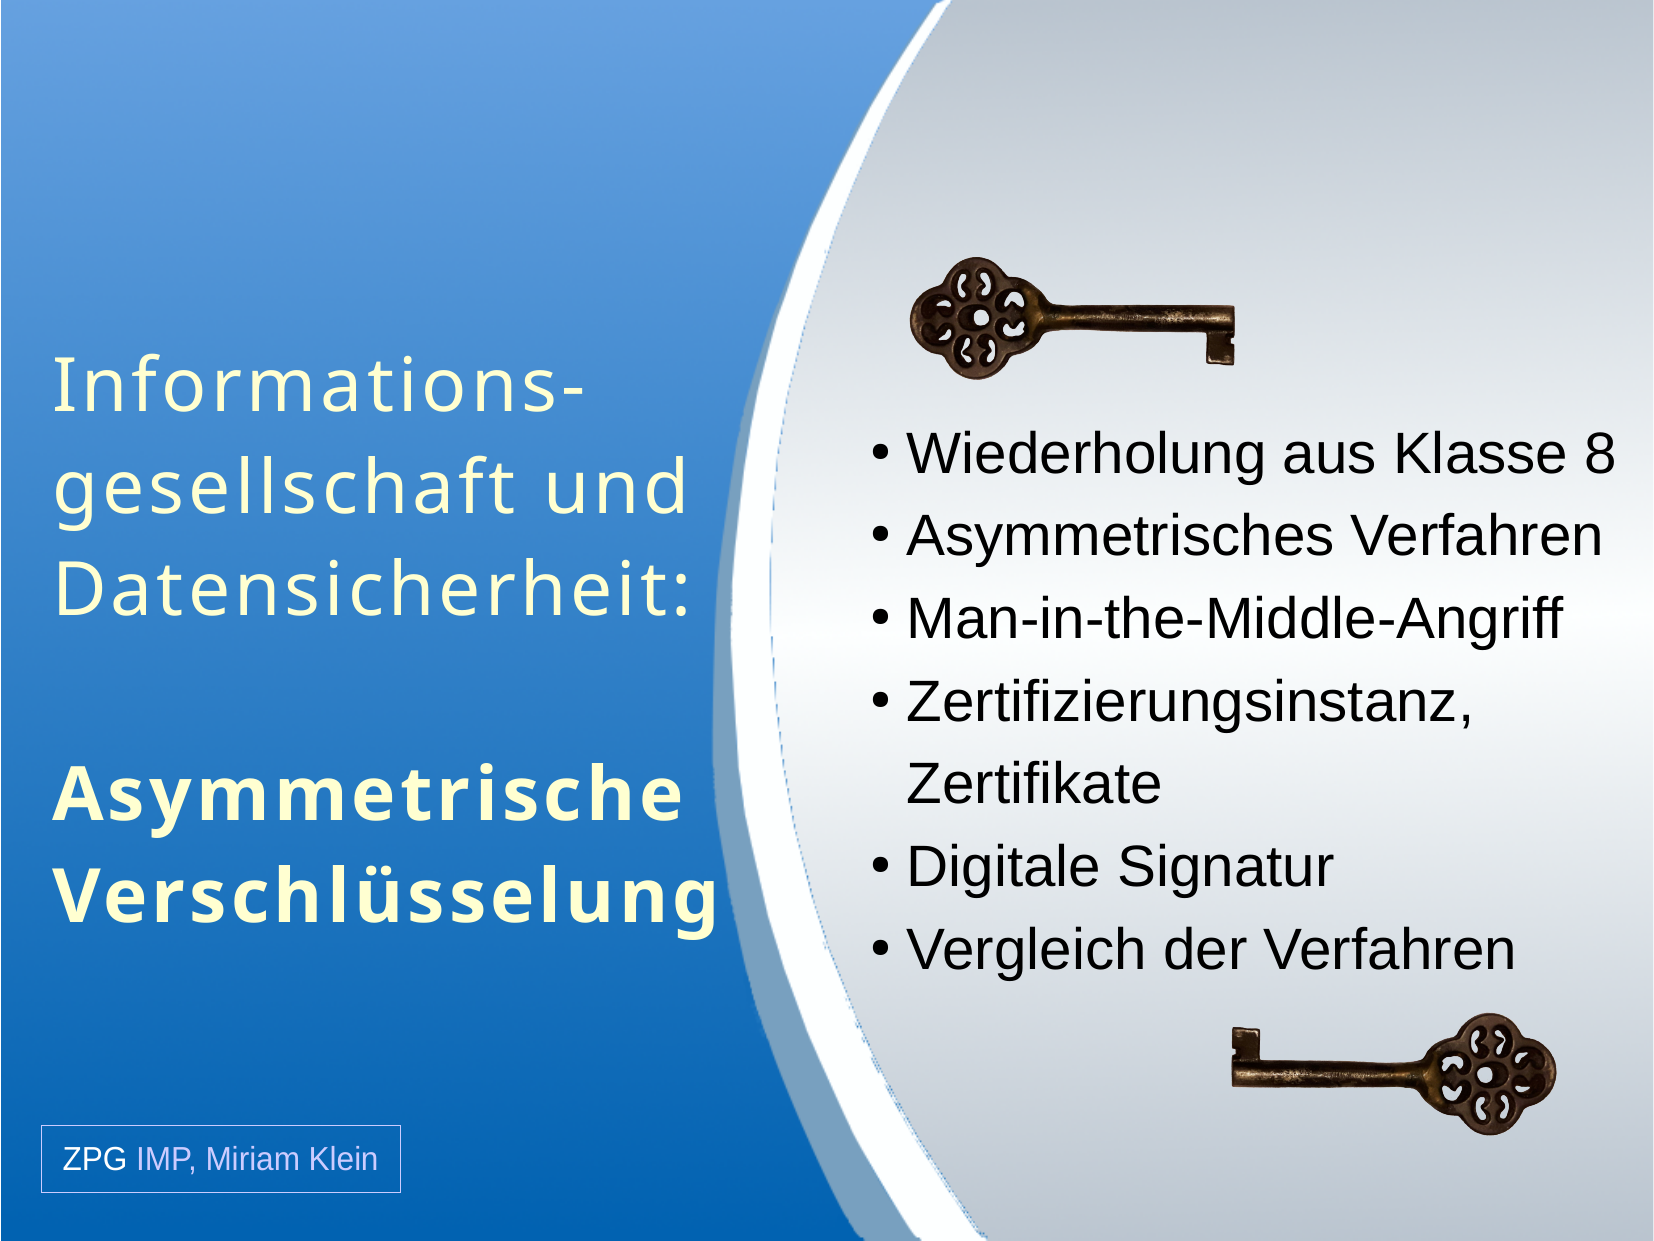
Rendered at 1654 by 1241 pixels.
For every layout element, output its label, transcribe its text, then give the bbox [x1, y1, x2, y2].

text_box ZPG IMP, Miriam Klein [41, 1125, 401, 1193]
text_box Wiederholung aus Klasse 8 Asymmetrisches Verfahren Man-in-the-Middle-Angriff Zertifizierungsinstanz, Zertifikate Digitale Signatur Vergleich der Verfahren [855, 412, 1654, 1021]
text_box Informations-gesellschaft und Datensicherheit: Asymmetrische Verschlüsselung [37, 323, 780, 882]
picture [1, 0, 1654, 1241]
